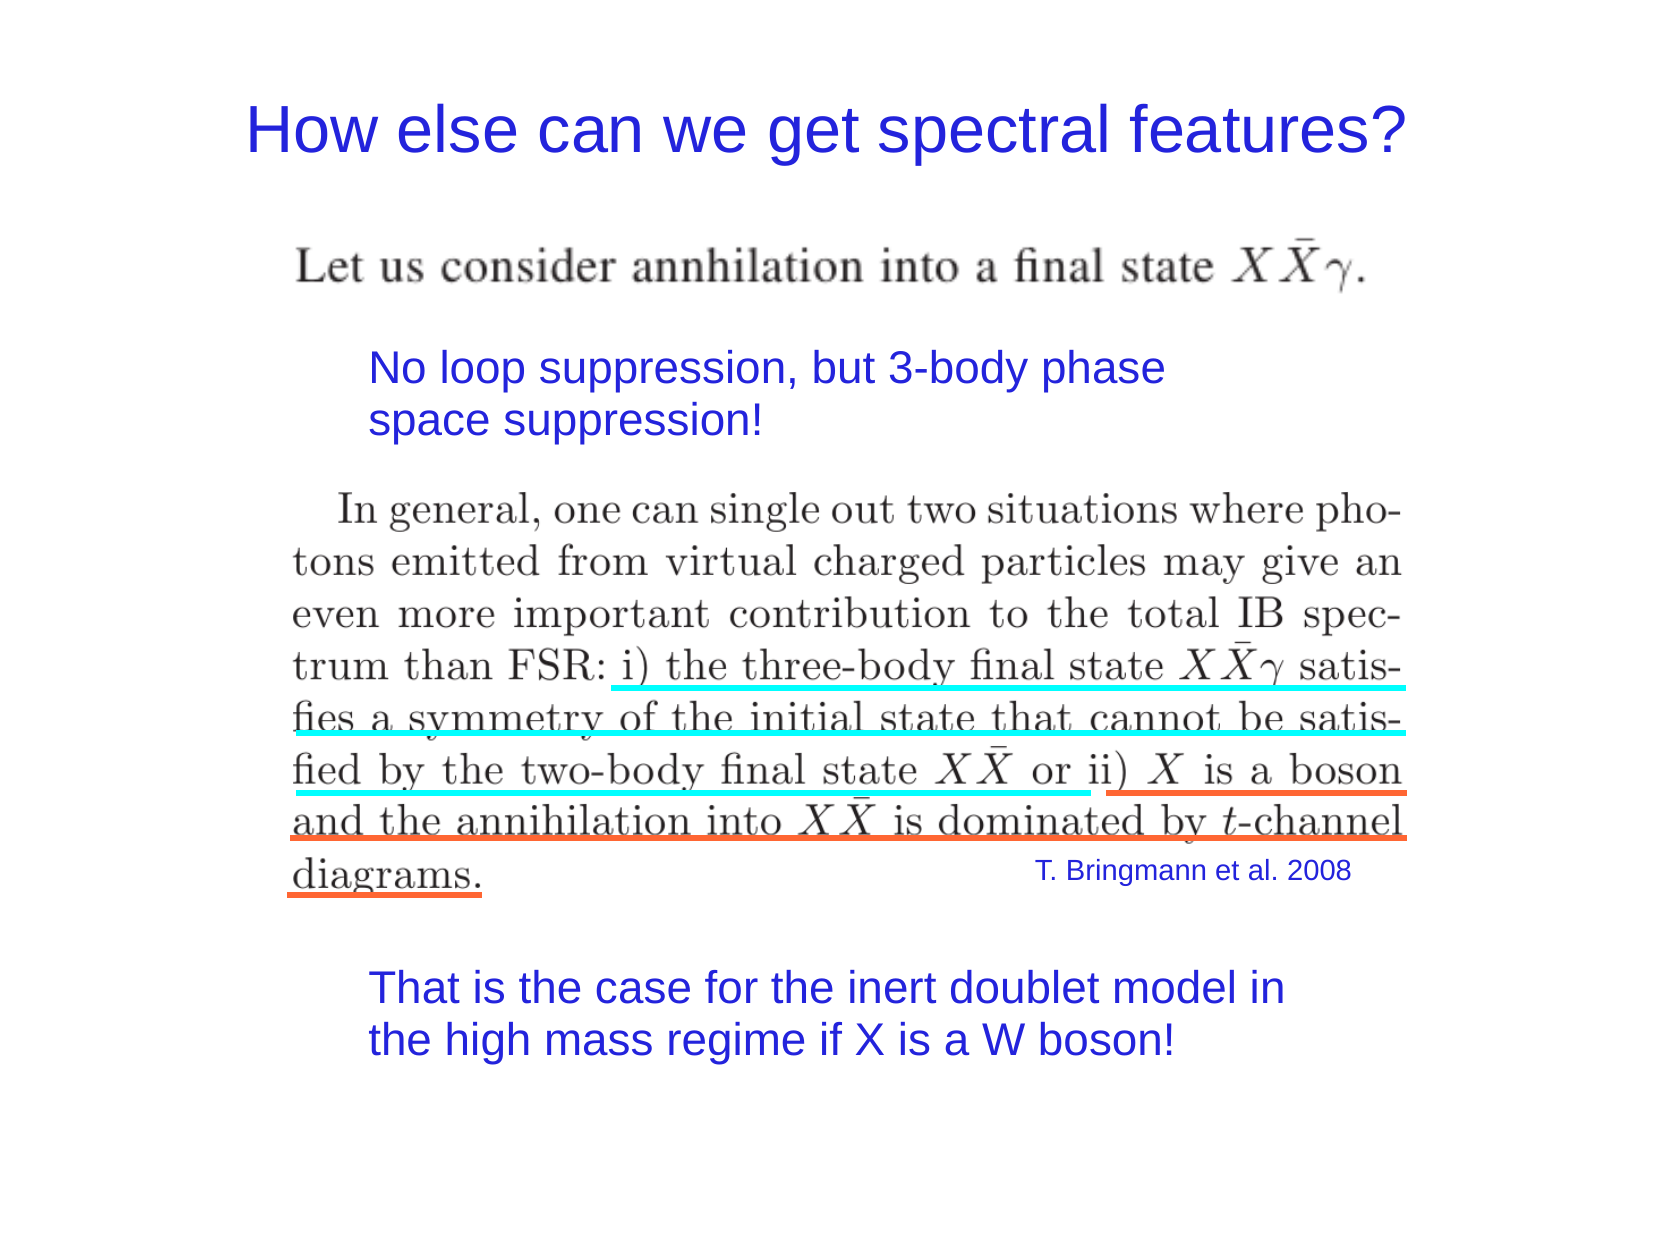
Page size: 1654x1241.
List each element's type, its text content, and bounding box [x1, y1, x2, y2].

picture [265, 191, 1377, 312]
picture [275, 491, 1416, 905]
title How else can we get spectral features? [82, 25, 1571, 233]
text_box No loop suppression, but 3-body phase space suppression! [353, 335, 1311, 453]
text_box That is the case for the inert doublet model in the high mass regime if X is a W boson! [353, 955, 1310, 1073]
text_box T. Bringmann et al. 2008 [1020, 846, 1501, 967]
